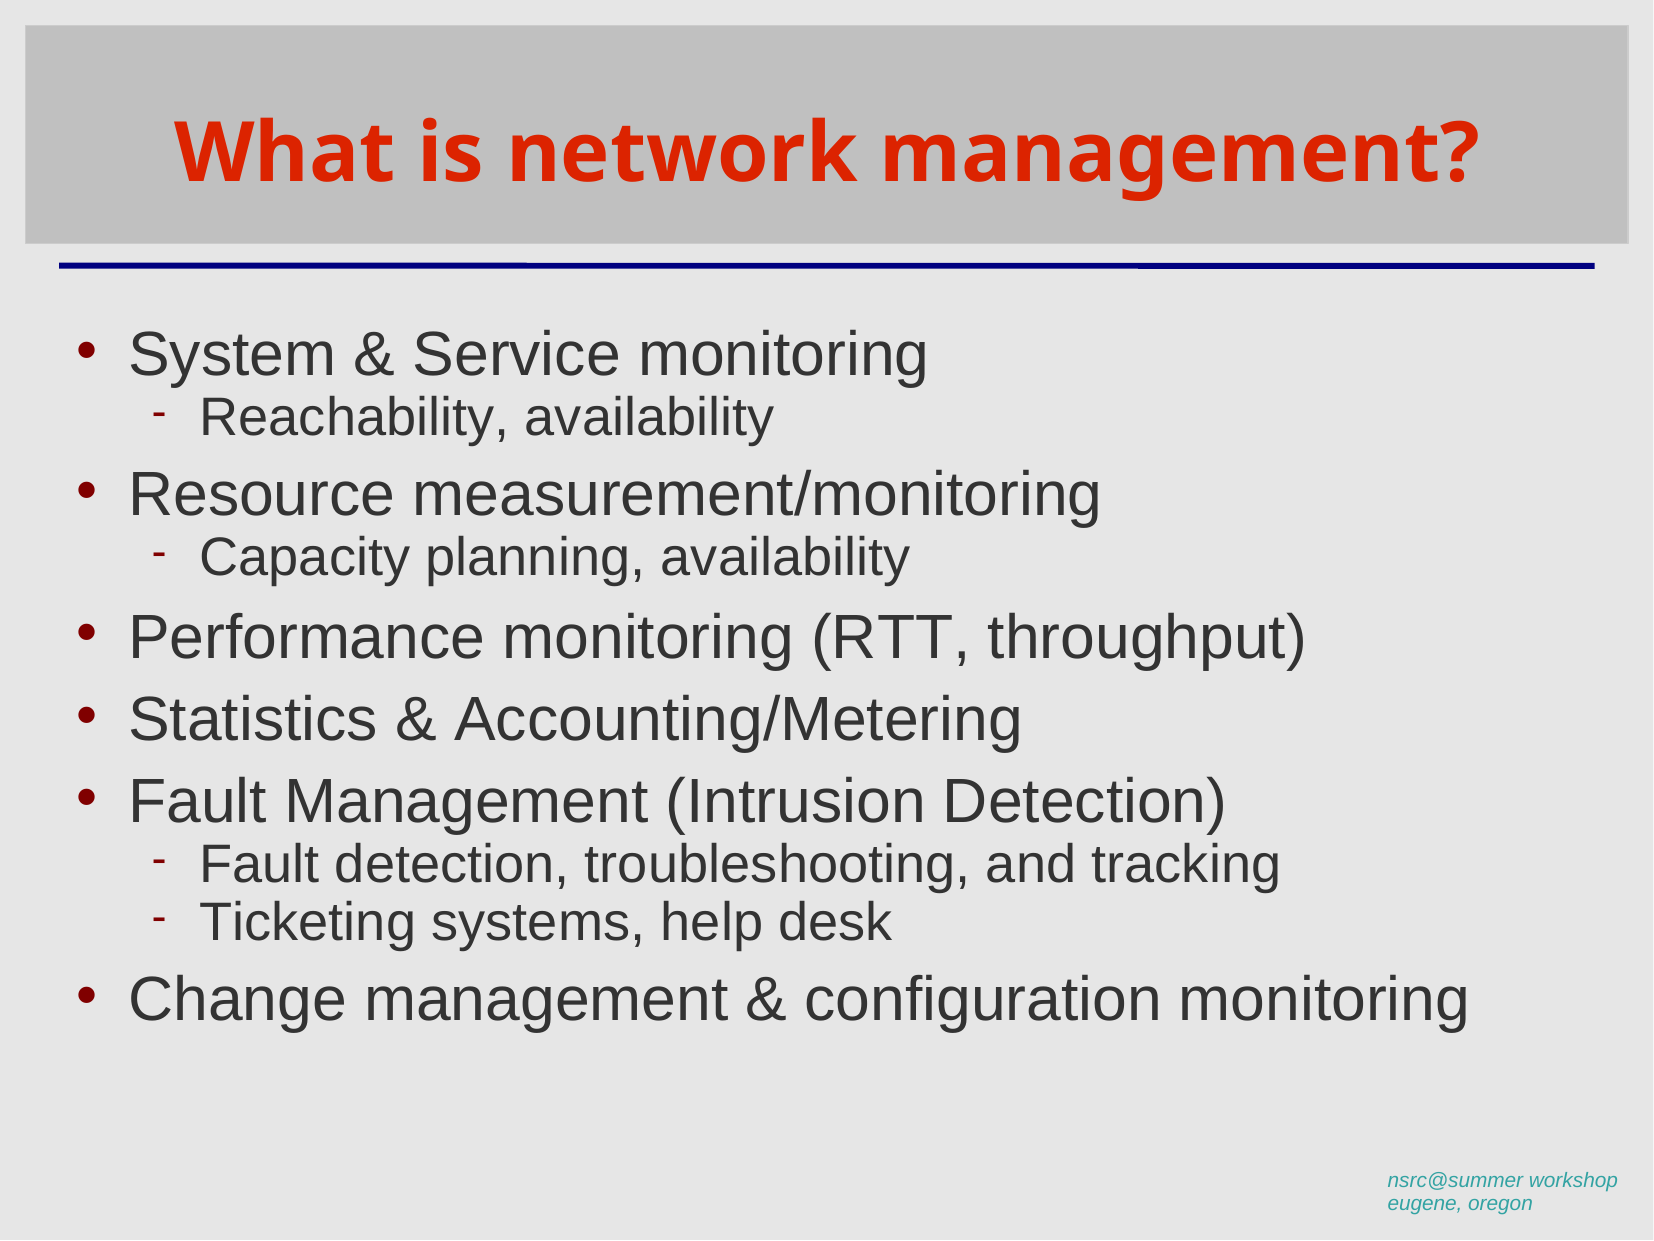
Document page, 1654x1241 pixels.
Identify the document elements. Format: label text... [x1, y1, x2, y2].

title What is network management? [121, 46, 1534, 254]
list System & Service monitoring Reachability, availability Resource measurement/monitoring Capacity planning, availability Performance monitoring (RTT, throughput)‏ Statistics & Accounting/Metering Fault Management (Intrusion Detection) Fault detection, troubleshooting, and tracking Ticketing systems, help desk Change management & configuration monitoring [59, 322, 1595, 1213]
